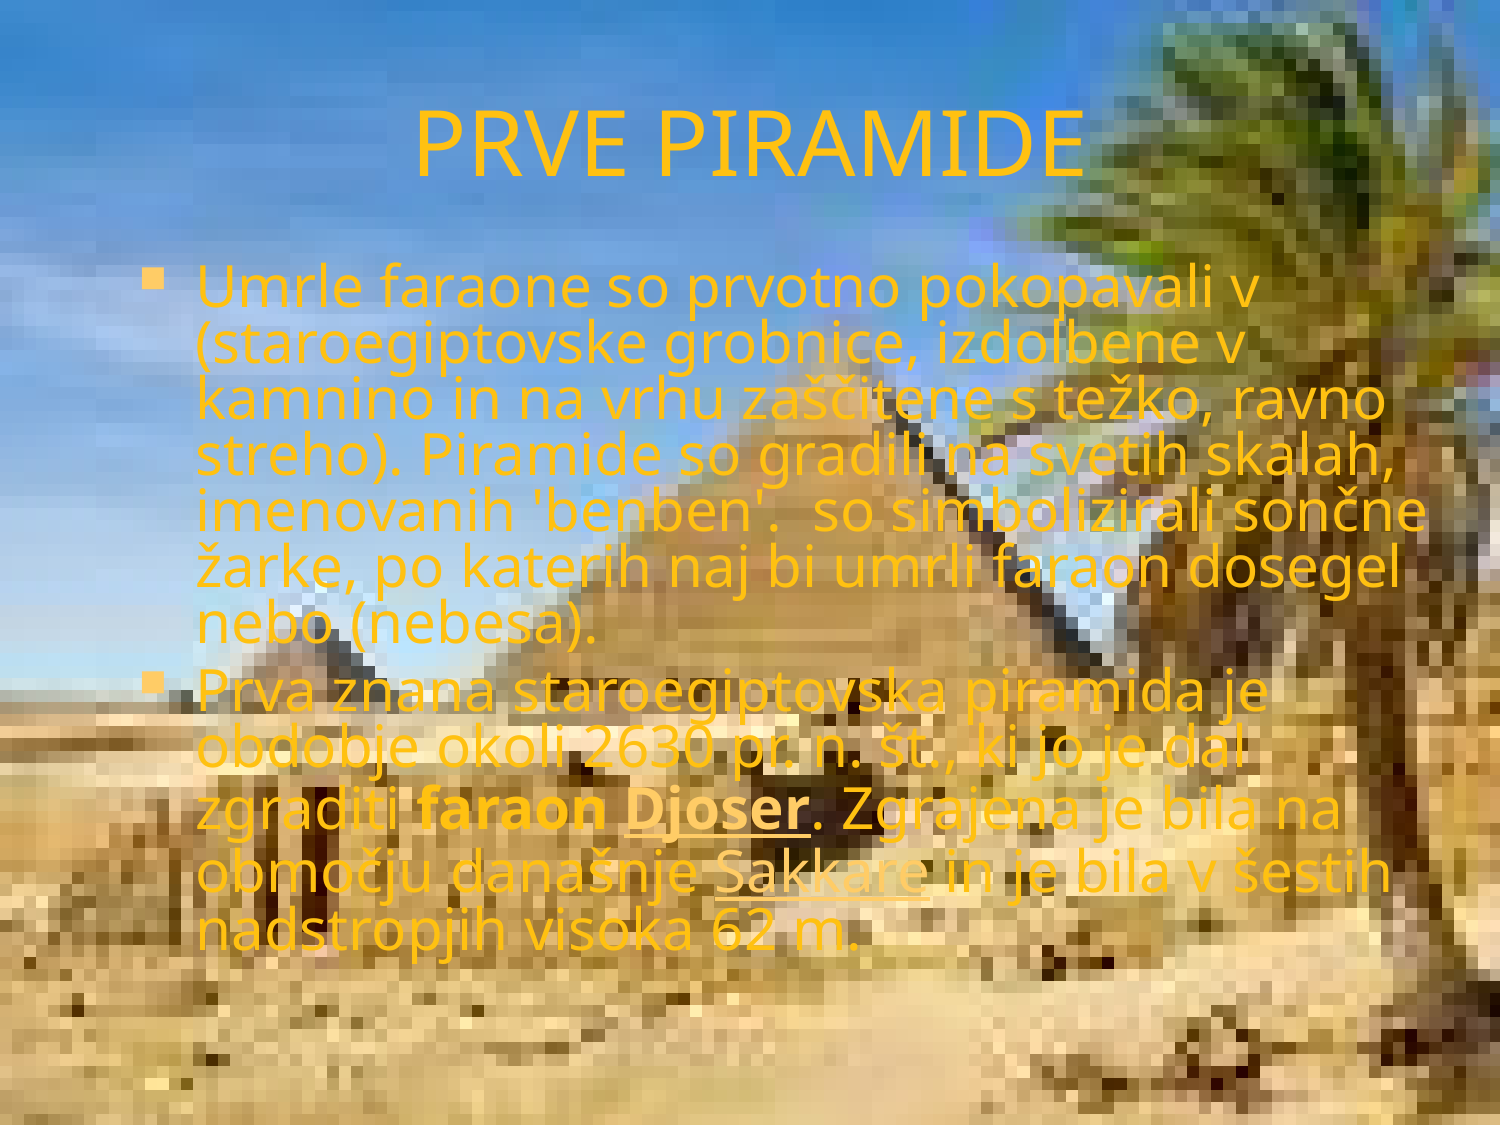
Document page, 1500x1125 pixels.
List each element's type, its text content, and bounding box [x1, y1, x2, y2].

title PRVE PIRAMIDE [75, 45, 1425, 234]
list Umrle faraone so prvotno pokopavali v (staroegiptovske grobnice, izdolbene v kamnino in na vrhu zaščitene s težko, ravno streho). Piramide so gradili na svetih skalah, imenovanih 'benben'. so simbolizirali sončne žarke, po katerih naj bi umrli faraon dosegel nebo (nebesa). Prva znana staroegiptovska piramida je obdobje okoli 2630 pr. n. št., ki jo je dal zgraditi faraon Djoser. Zgrajena je bila na območju današnje Sakkare in je bila v šestih nadstropjih visoka 62 m. [123, 255, 1474, 999]
picture [0, 0, 1500, 1125]
